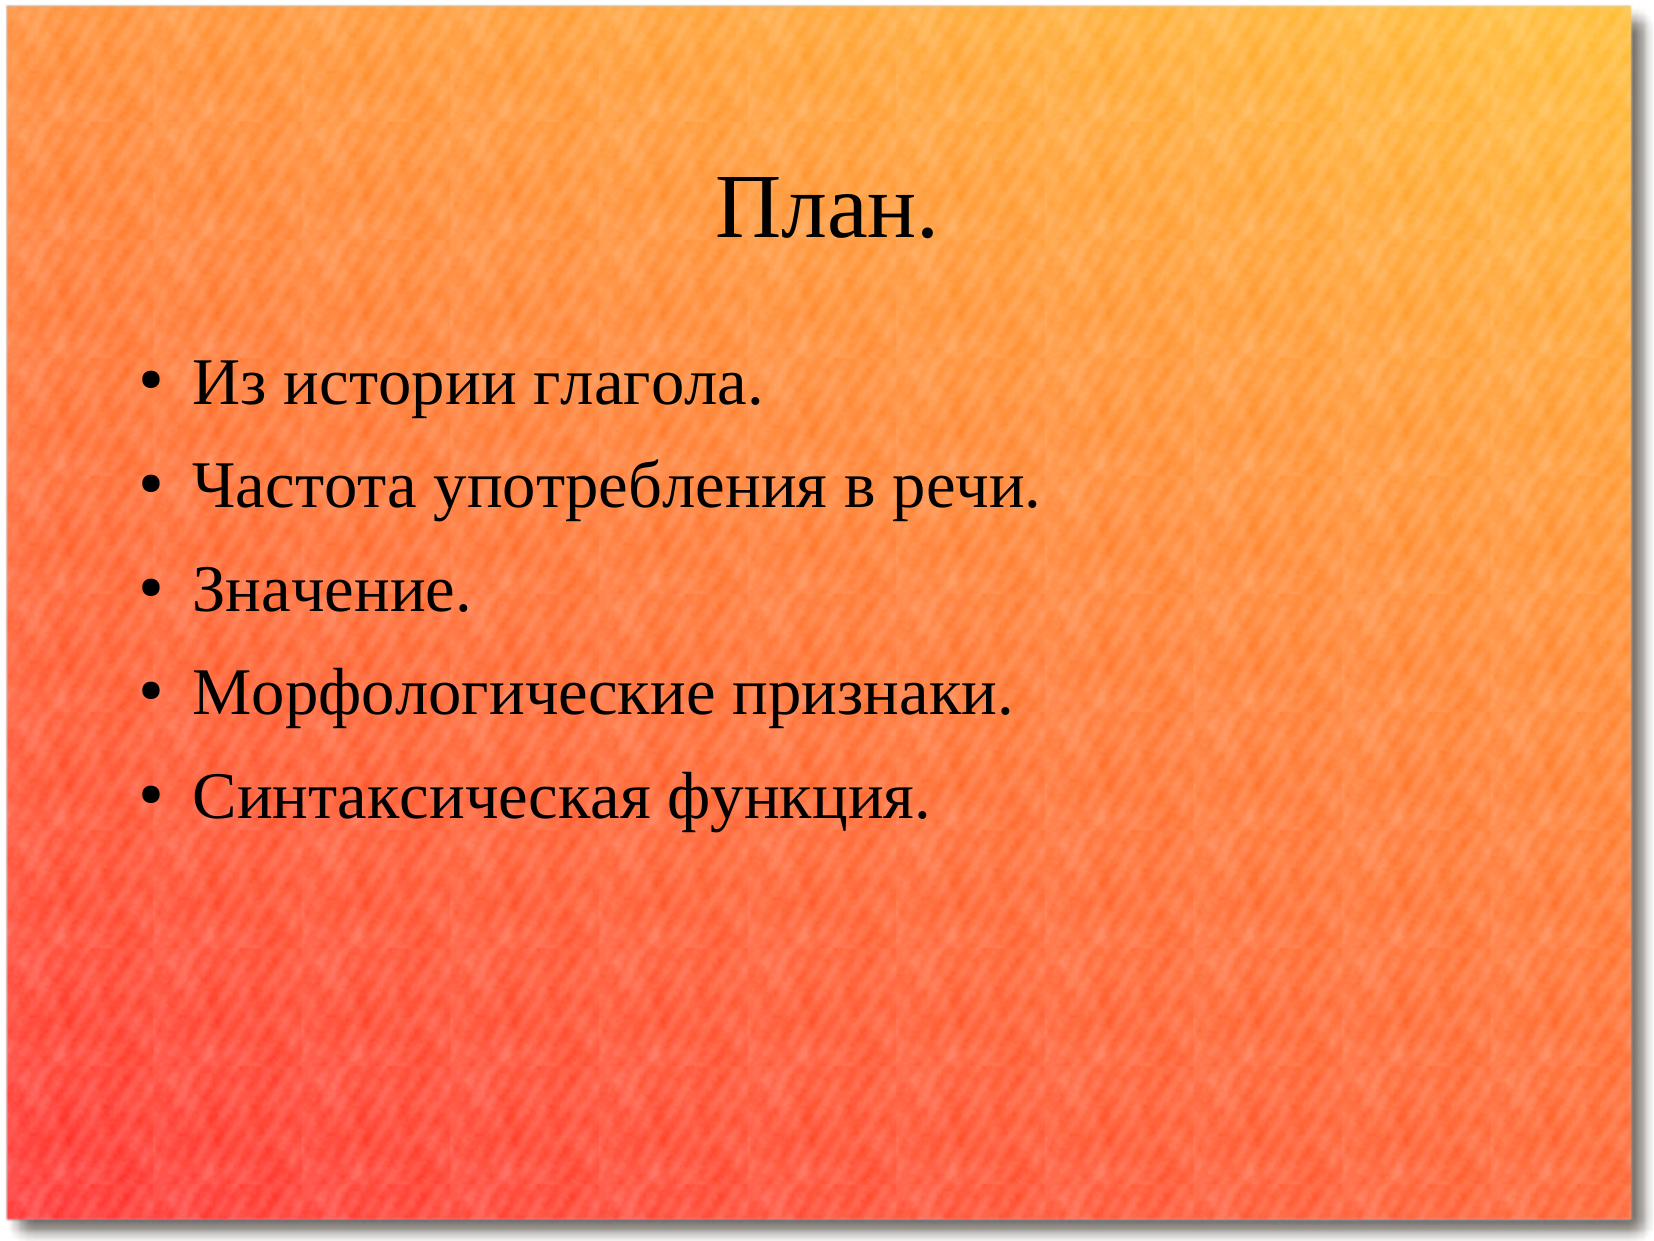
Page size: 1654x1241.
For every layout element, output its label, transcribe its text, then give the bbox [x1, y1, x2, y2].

list Из истории глагола. Частота употребления в речи. Значение. Морфологические признаки. Синтаксическая функция. [121, 344, 1534, 1164]
picture [0, 0, 1654, 1241]
title План. [121, 110, 1534, 303]
